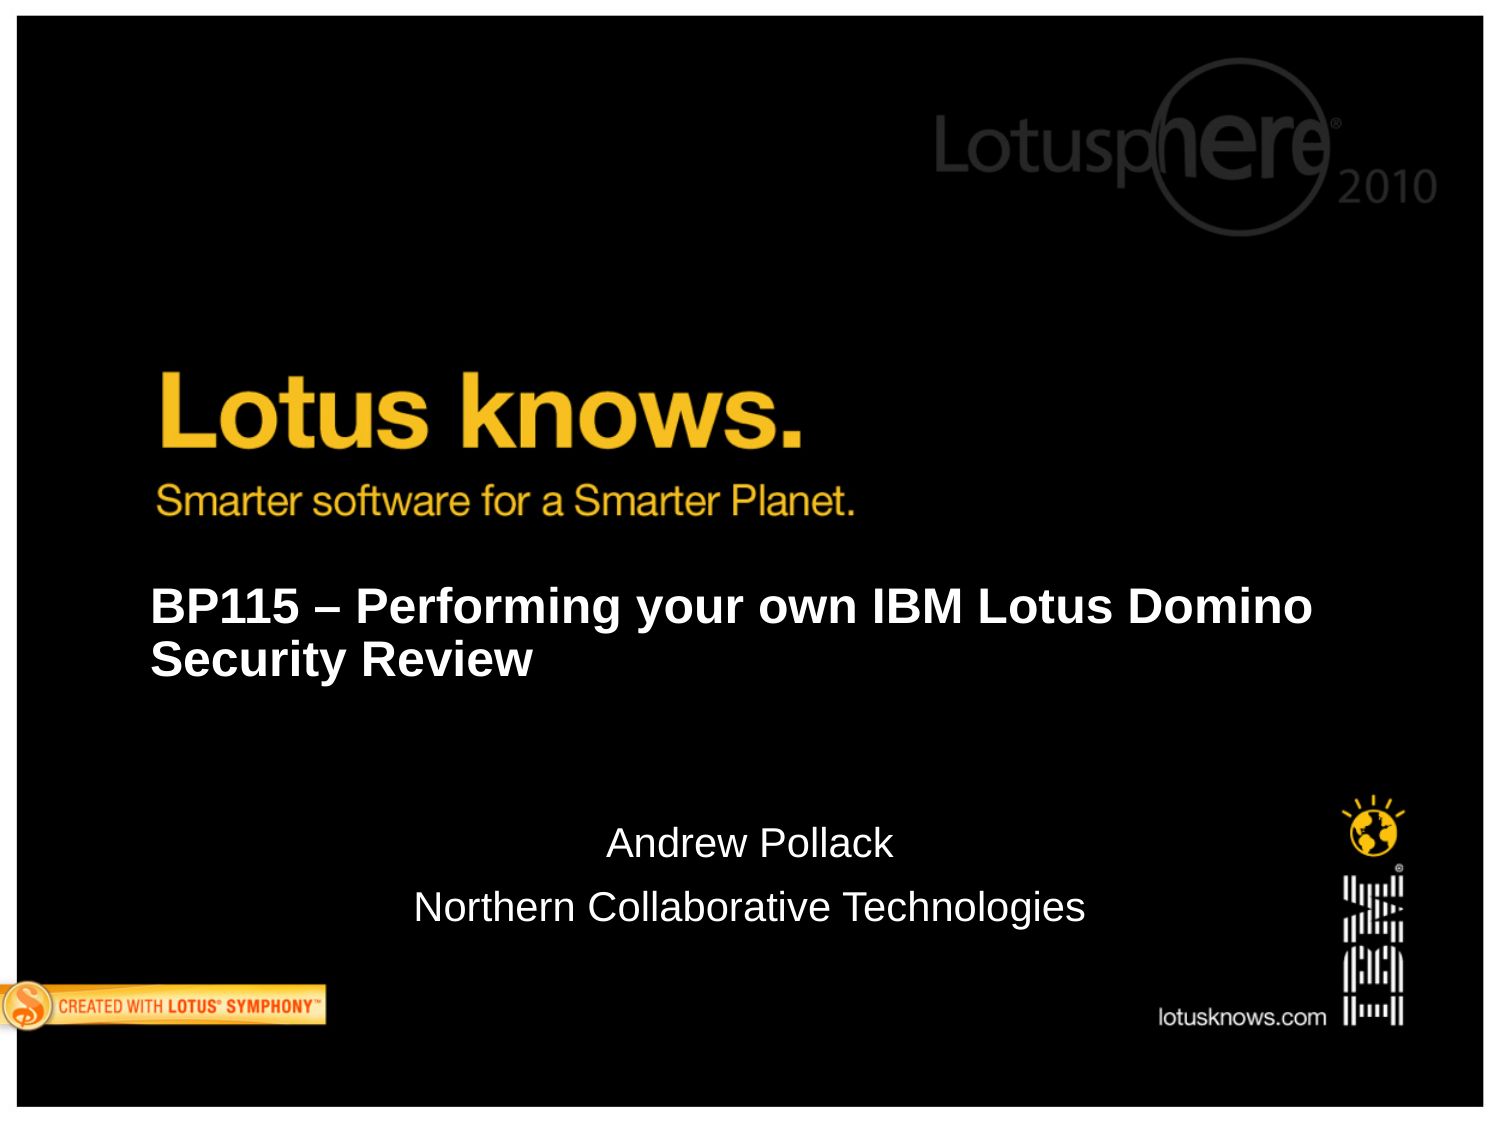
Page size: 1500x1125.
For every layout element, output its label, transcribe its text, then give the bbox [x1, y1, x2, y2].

picture [0, 0, 1499, 1125]
title BP115 – Performing your own IBM Lotus Domino Security Review [150, 549, 1338, 688]
text_box Andrew Pollack Northern Collaborative Technologies [225, 750, 1276, 976]
